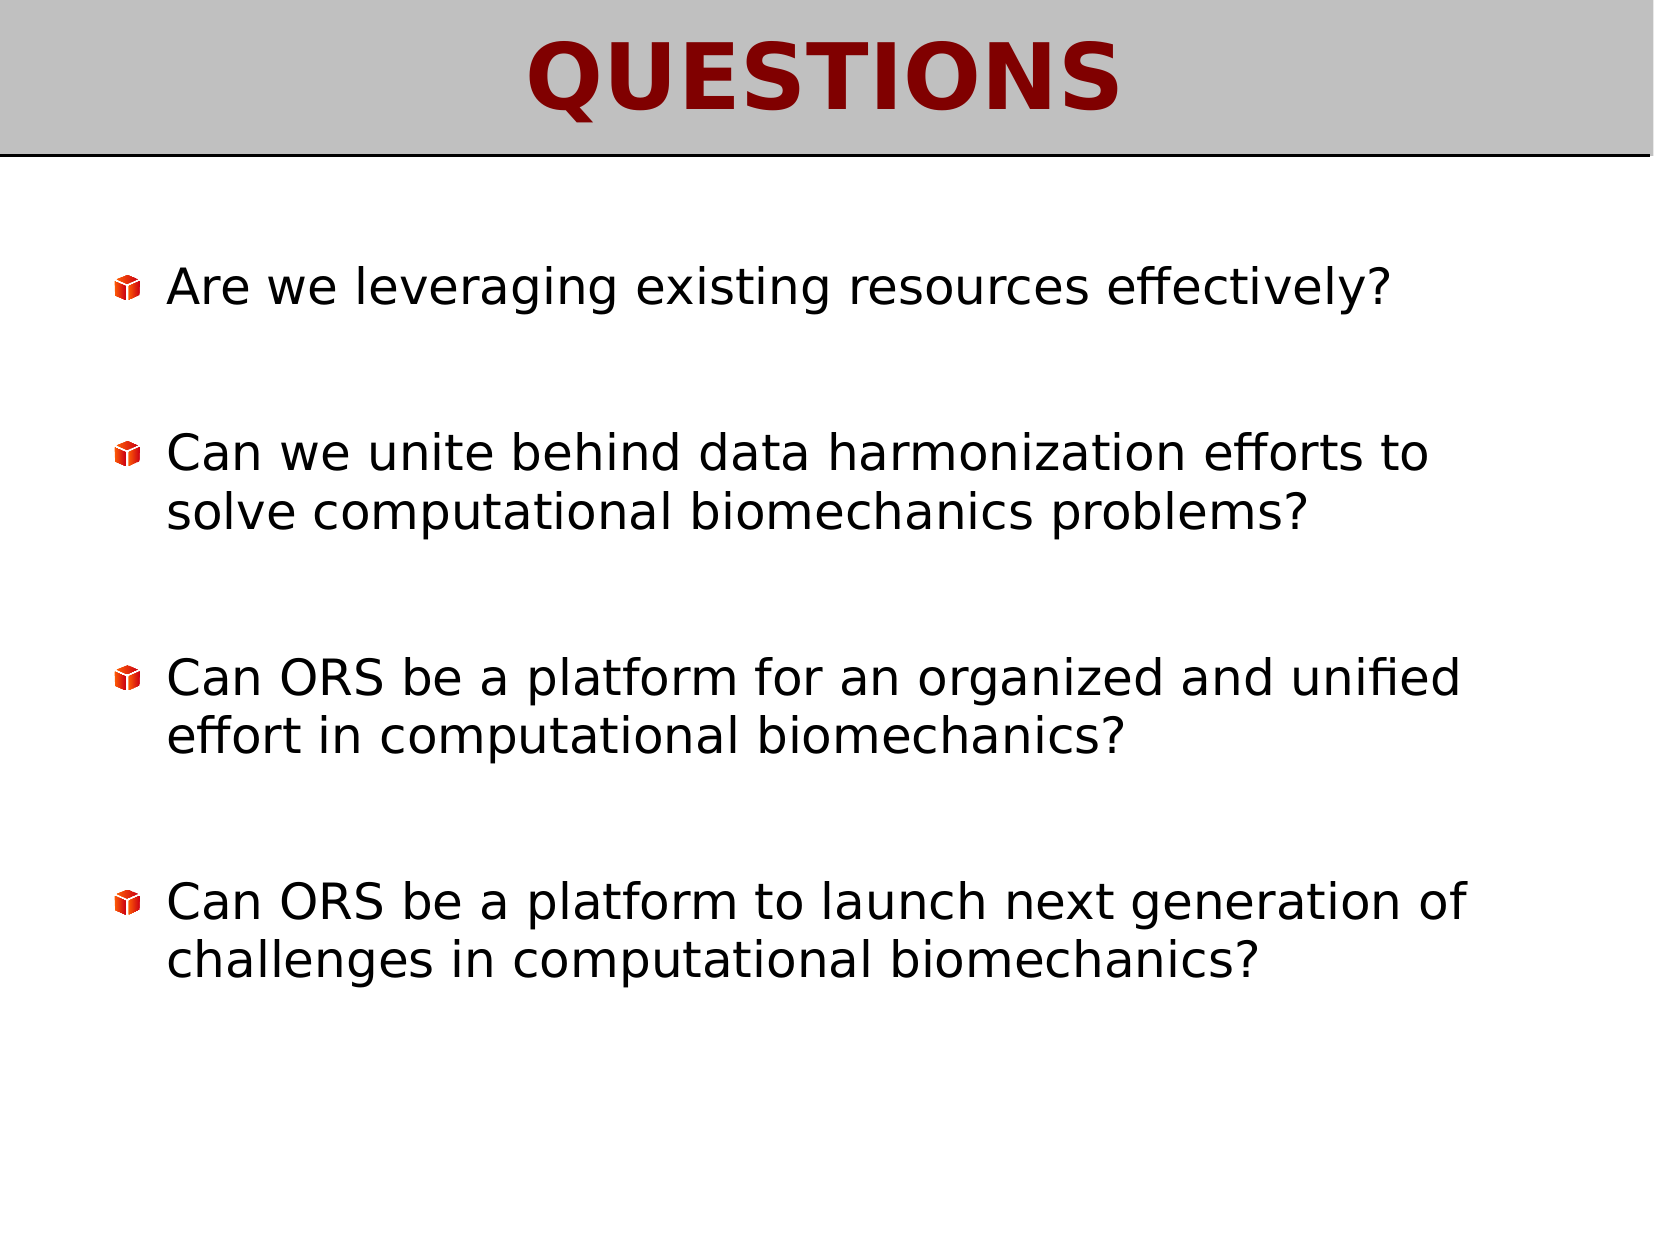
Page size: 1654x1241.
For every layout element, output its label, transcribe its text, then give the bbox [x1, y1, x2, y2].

text_box Are we leveraging existing resources effectively? Can we unite behind data harmonization efforts to solve computational biomechanics problems? Can ORS be a platform for an organized and unified effort in computational biomechanics? Can ORS be a platform to launch next generation of challenges in computational biomechanics? [98, 250, 1576, 1158]
text_box [0, 0, 1654, 156]
text_box QUESTIONS [0, 24, 1651, 132]
